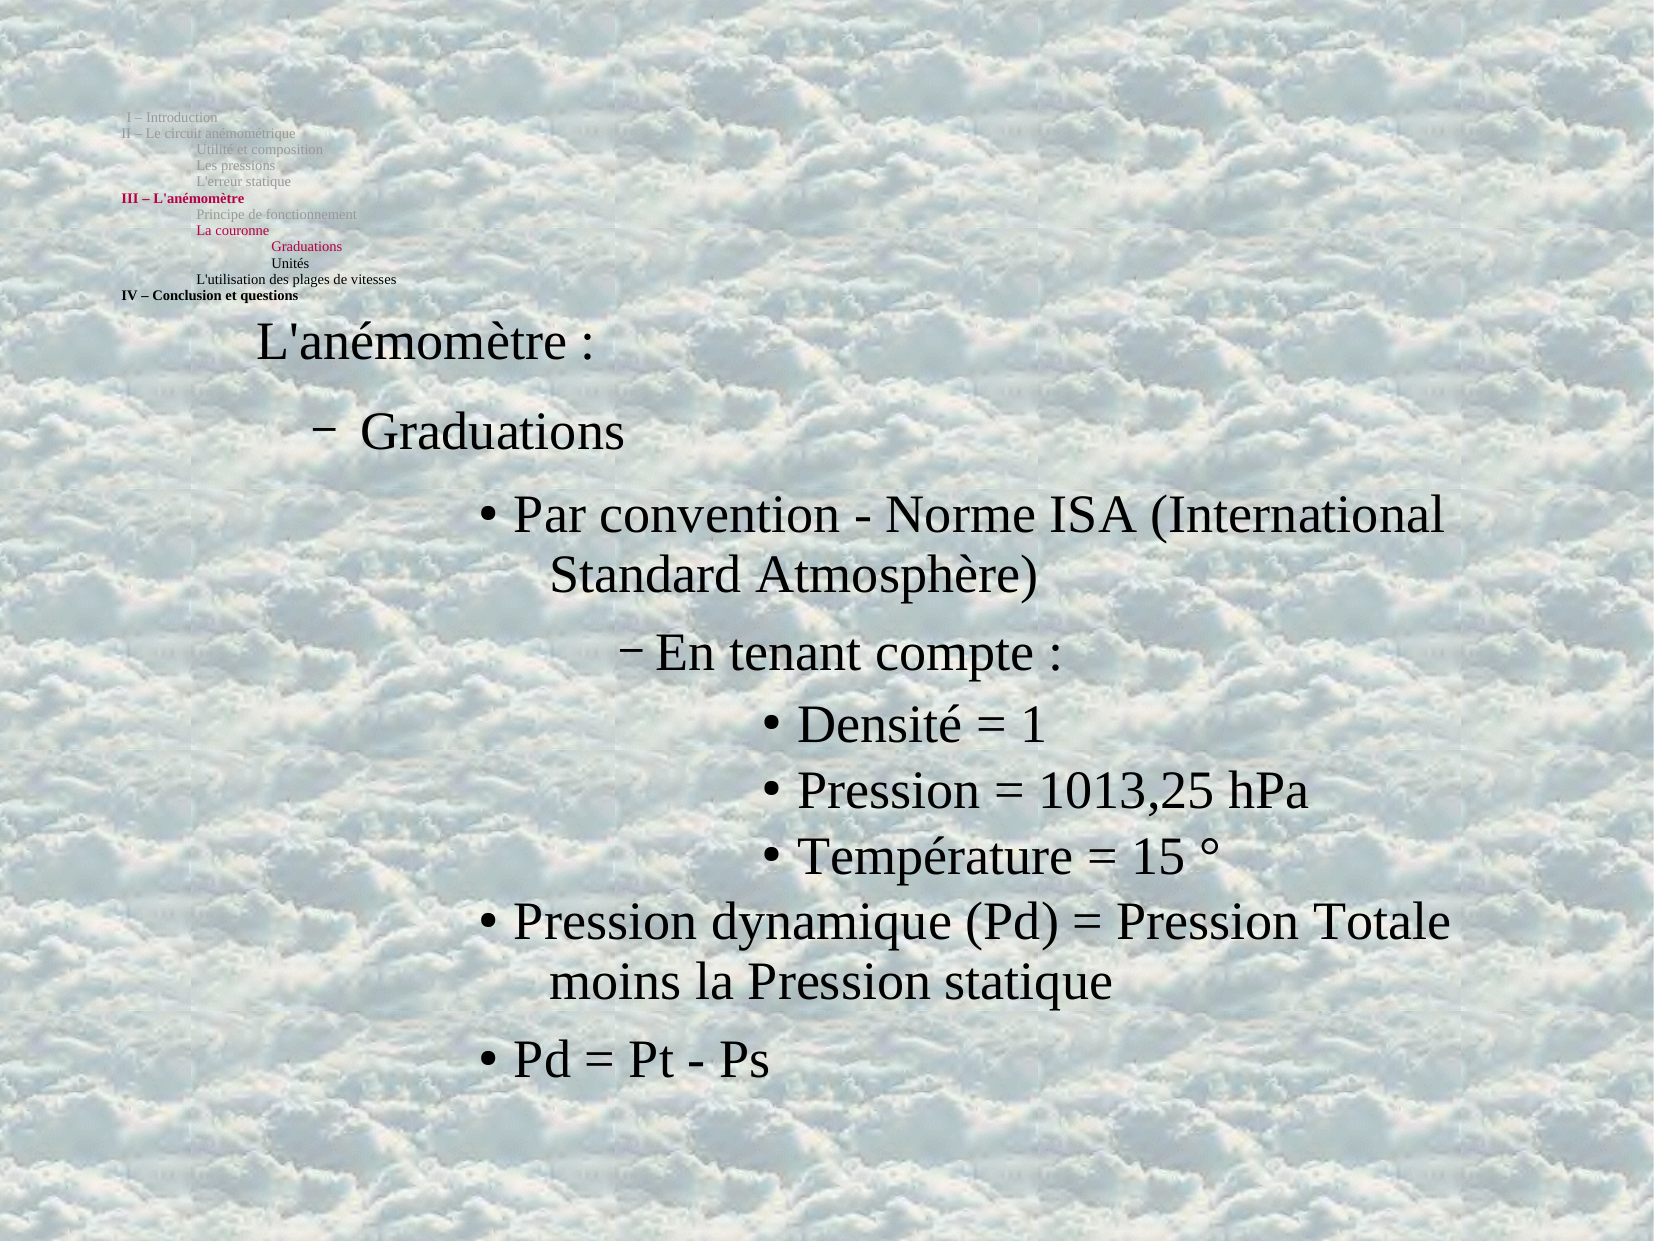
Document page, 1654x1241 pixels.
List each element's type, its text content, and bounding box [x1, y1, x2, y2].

list L'anémomètre : Graduations Par convention - Norme ISA (International Standard Atmosphère) En tenant compte : Densité = 1 Pression = 1013,25 hPa Température = 15 ° Pression dynamique (Pd) = Pression Totale moins la Pression statique Pd = Pt - Ps [124, 311, 1522, 1104]
title I – Introduction II – Le circuit anémométrique Utilité et composition Les pressions L'erreur statique III – L'anémomètre Principe de fonctionnement La couronne Graduations Unités L'utilisation des plages de vitesses IV – Conclusion et questions [121, 102, 1534, 310]
picture [0, 0, 1654, 1241]
